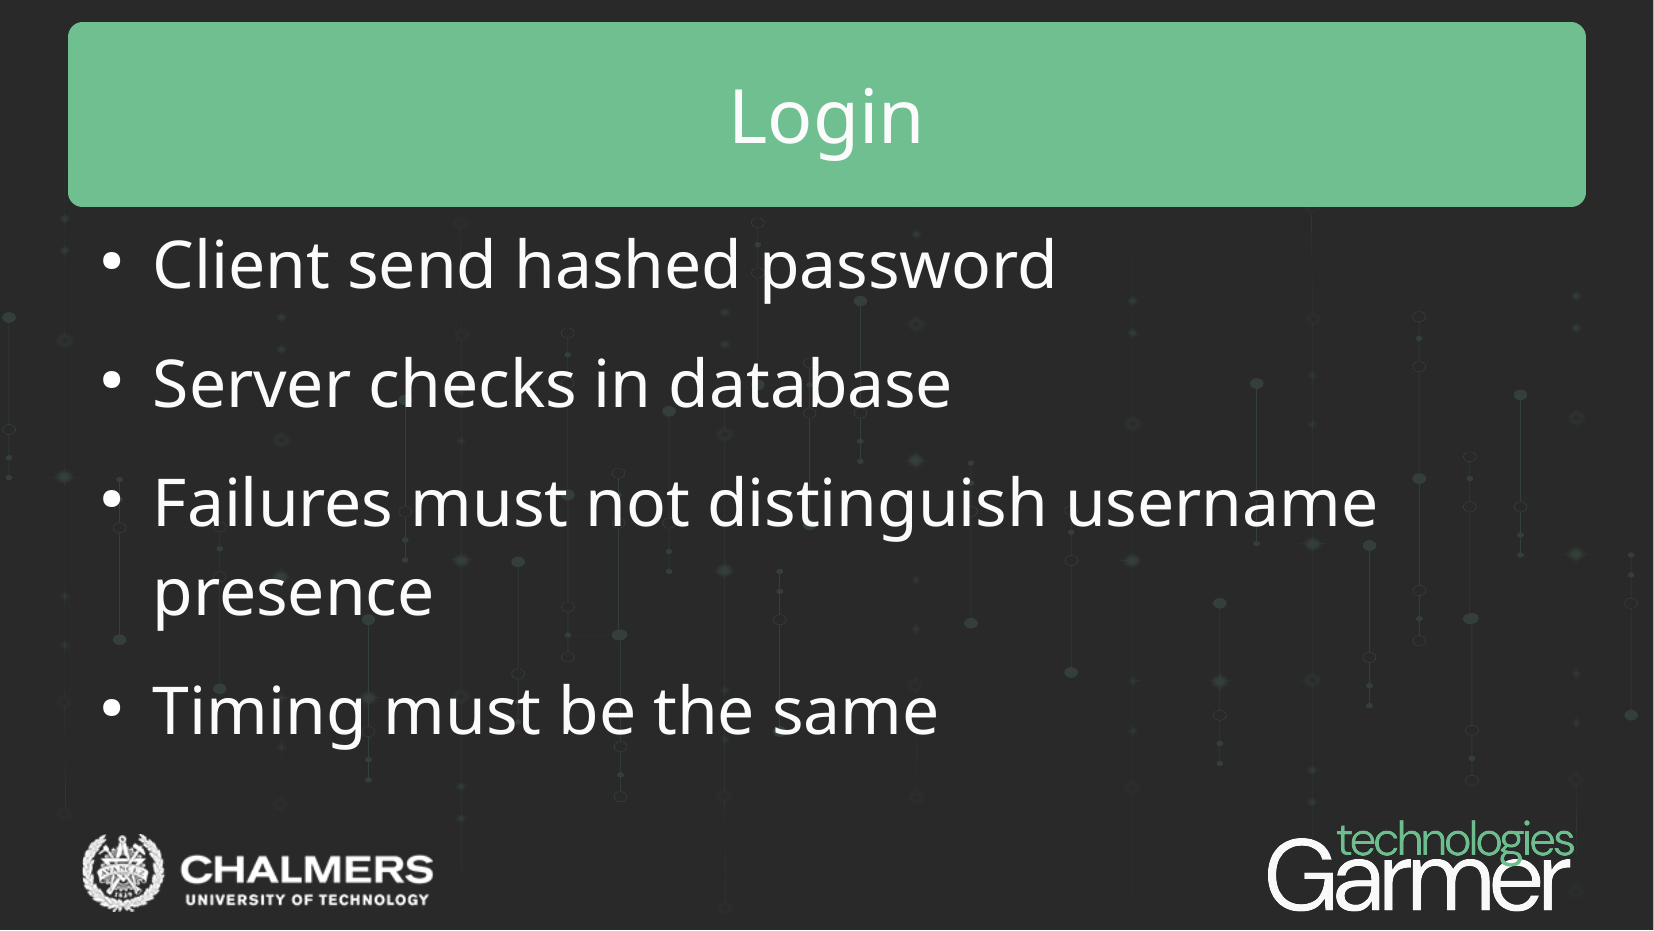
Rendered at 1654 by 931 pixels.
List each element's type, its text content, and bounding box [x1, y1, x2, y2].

picture [1246, 807, 1607, 912]
list Client send hashed password Server checks in database Failures must not distinguish username presence Timing must be the same [82, 217, 1571, 758]
picture [82, 834, 443, 912]
title Login [82, 37, 1571, 193]
